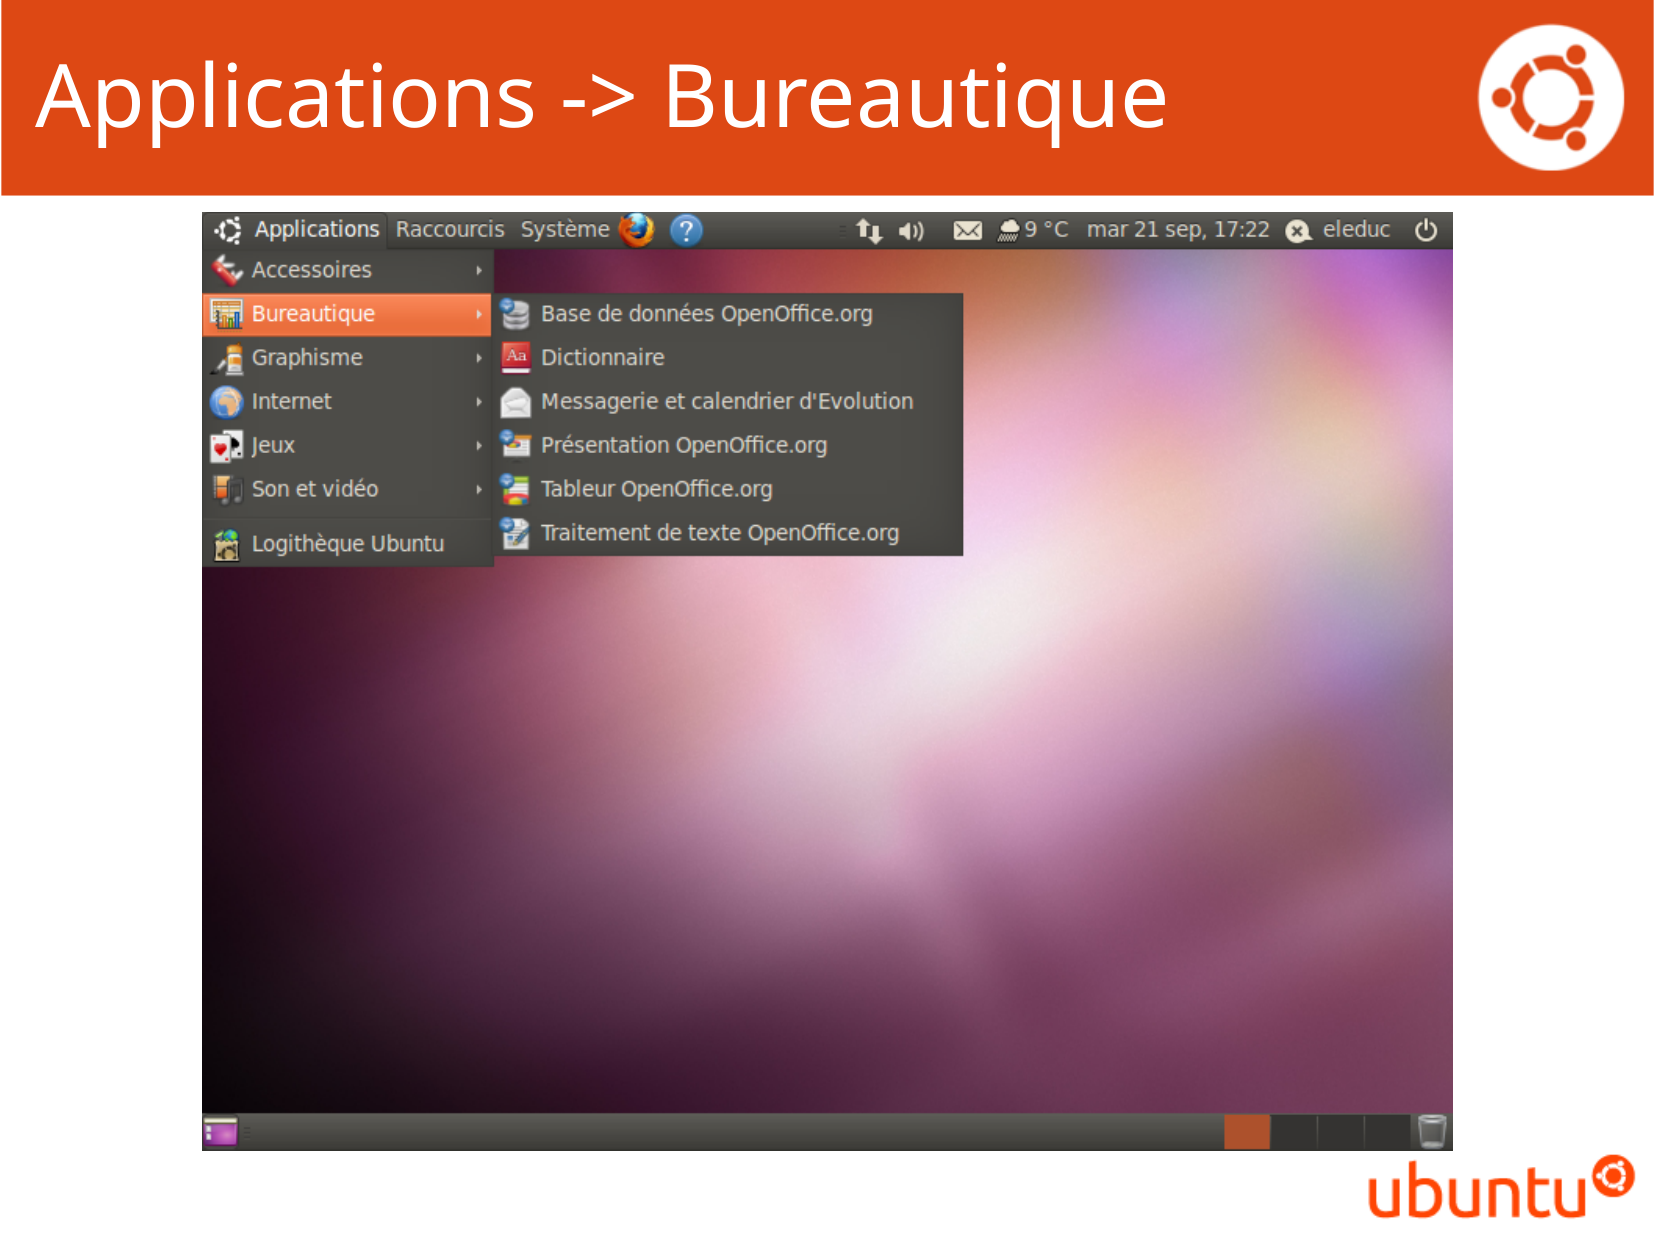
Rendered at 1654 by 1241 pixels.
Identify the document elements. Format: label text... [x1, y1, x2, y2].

picture [0, 0, 1654, 1241]
title Applications -> Bureautique [35, 0, 1424, 191]
